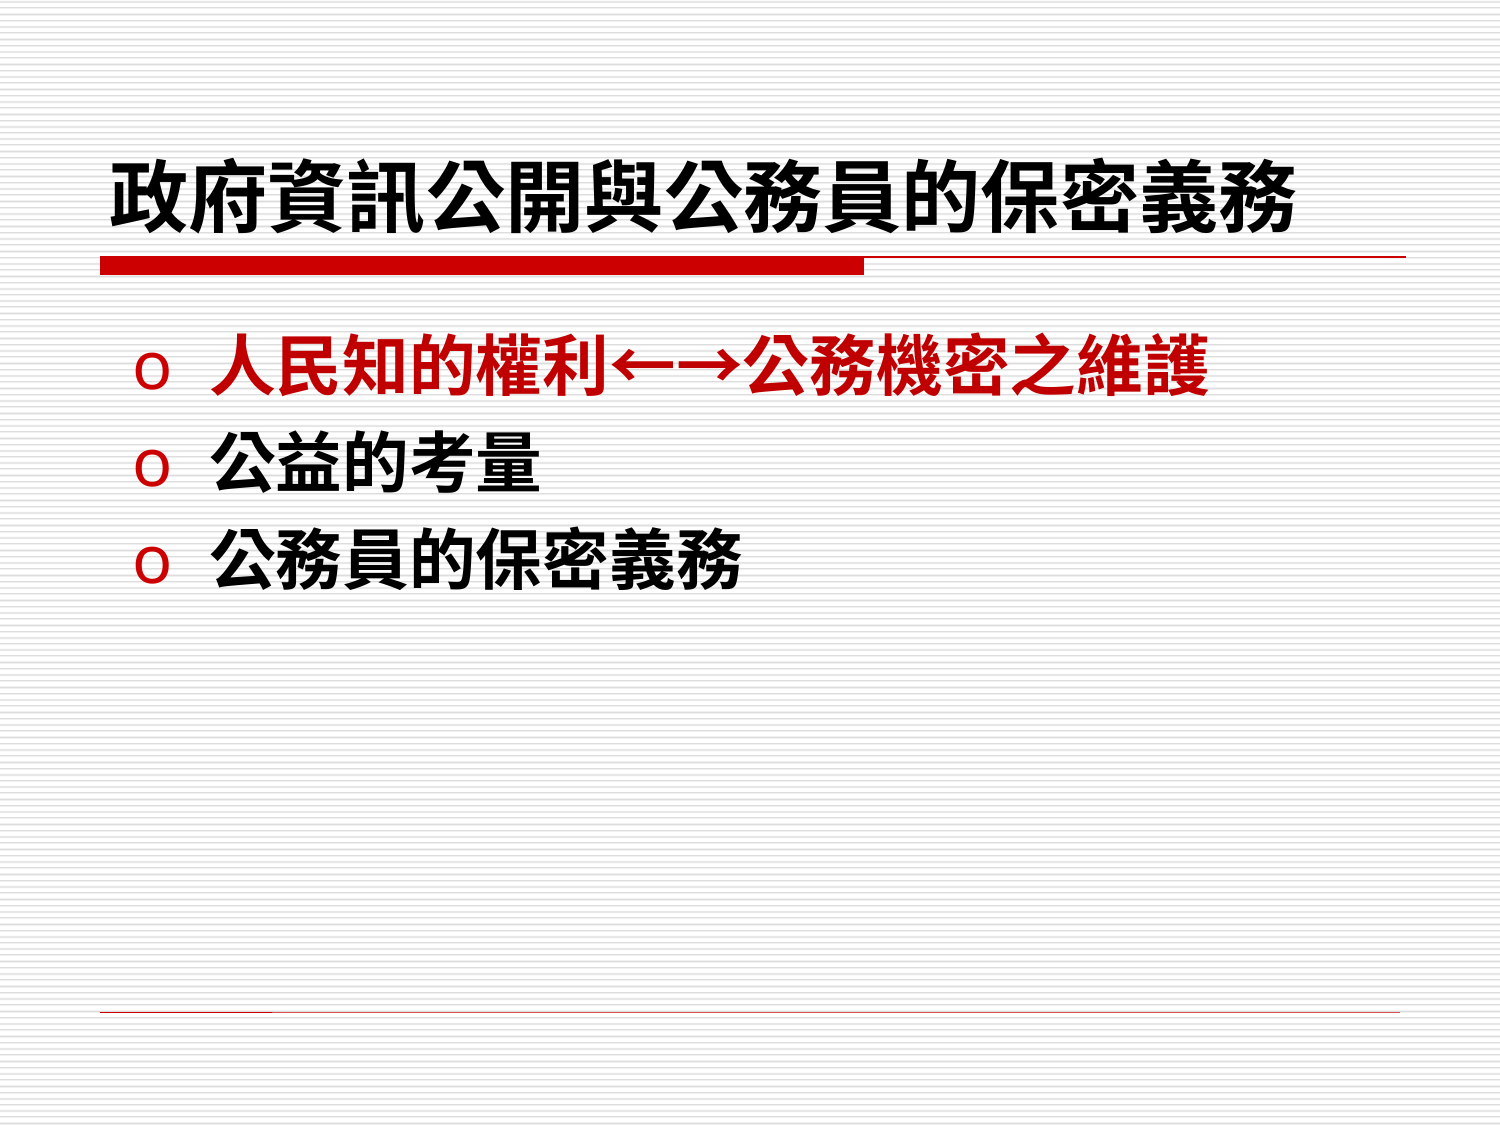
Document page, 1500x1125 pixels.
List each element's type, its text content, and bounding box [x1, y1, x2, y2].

list 人民知的權利←→公務機密之維護 公益的考量 公務員的保密義務 [117, 316, 1442, 988]
title 政府資訊公開與公務員的保密義務 [94, 50, 1407, 250]
